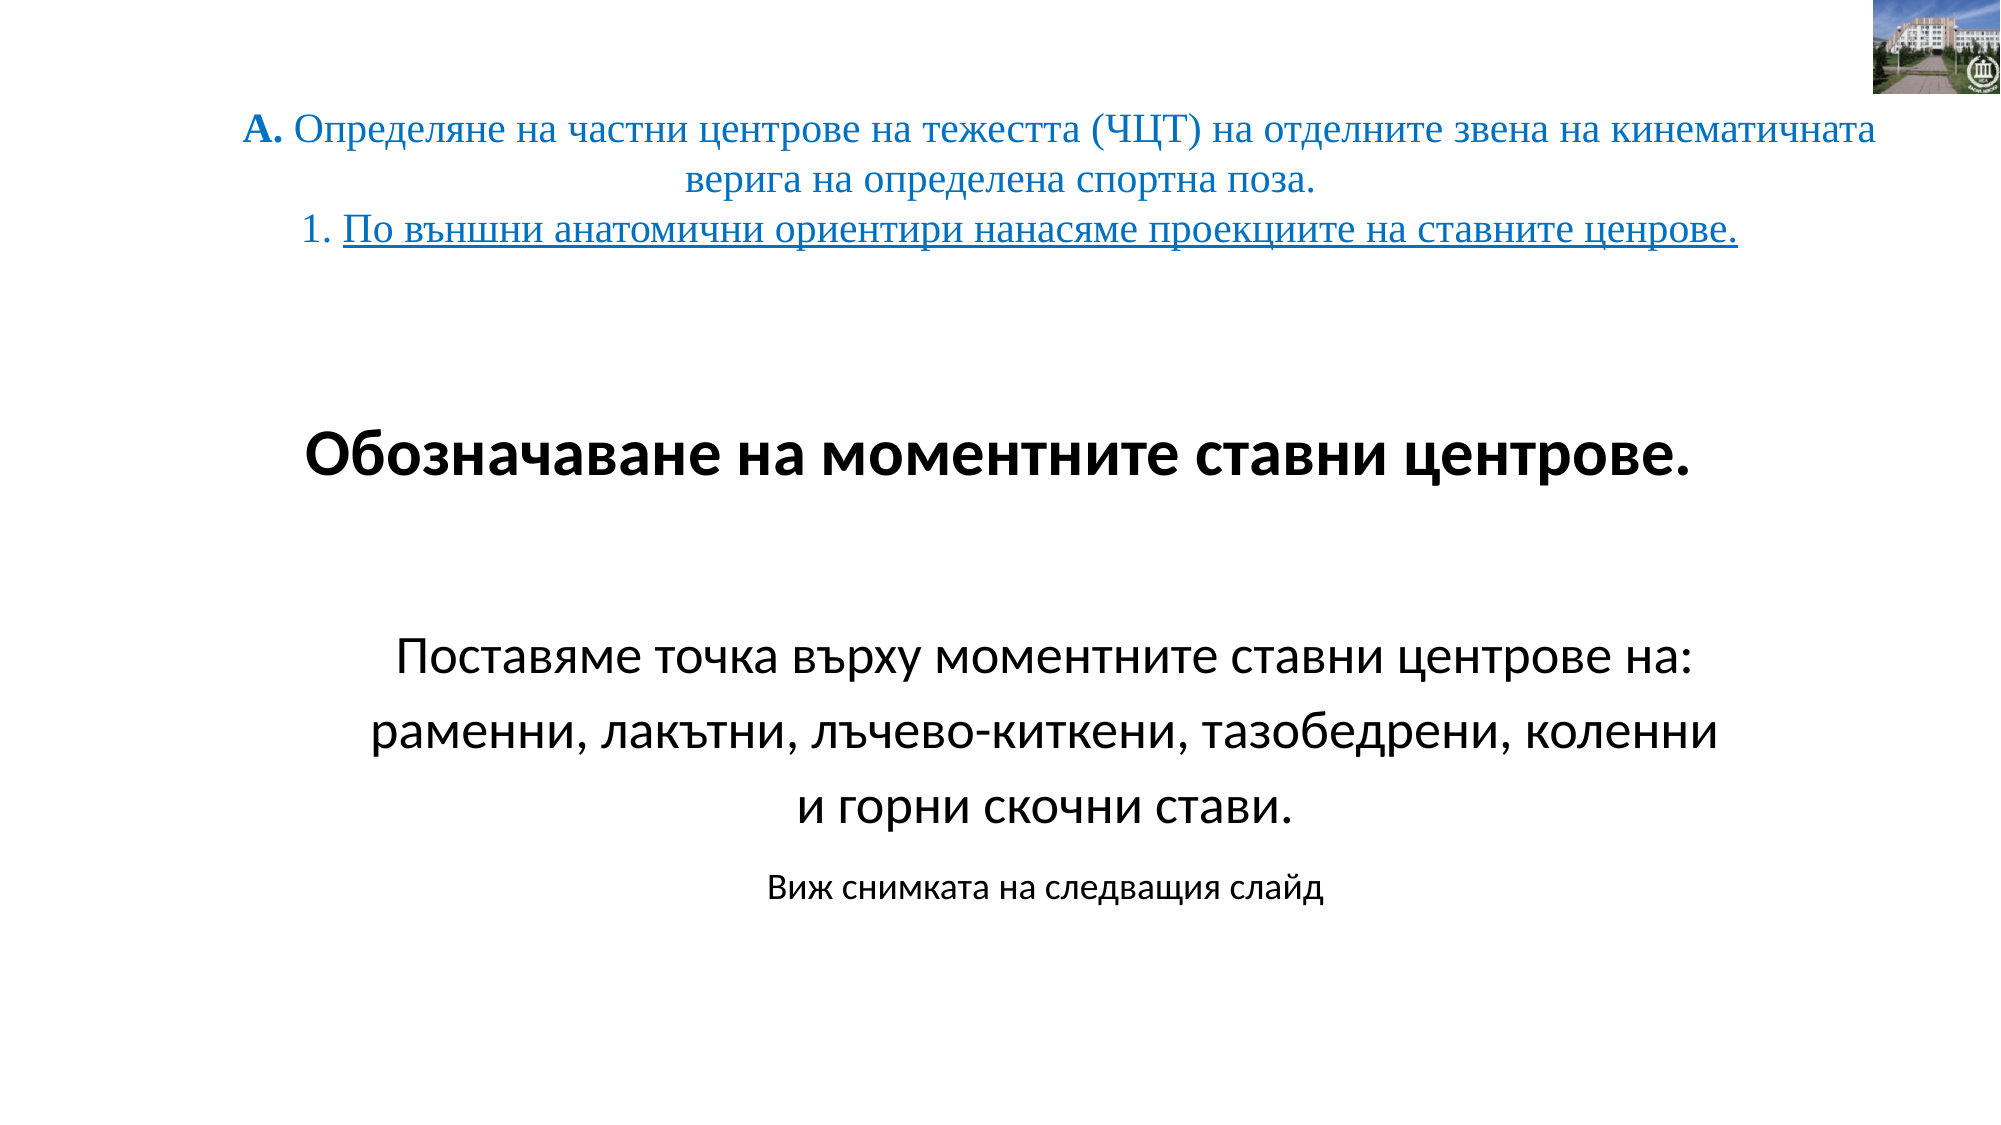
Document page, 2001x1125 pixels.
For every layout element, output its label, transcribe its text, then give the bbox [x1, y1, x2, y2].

text_box A. Определяне на частни центрове на тежестта (ЧЦТ) на отделните звена на кинематичната верига на определена спортна поза. 1. По външни анатомични ориентири нанасяме проекциите на ставните ценрове. [128, 93, 1874, 261]
title Обозначаване на моментните ставни центрове. [137, 345, 1863, 563]
picture [1873, 0, 2000, 94]
list Поставяме точка върху моментните ставни центрове на: раменни, лакътни, лъчево-киткени, тазобедрени, коленни и горни скочни стави. Виж снимката на следващия слайд [237, 602, 1763, 1125]
